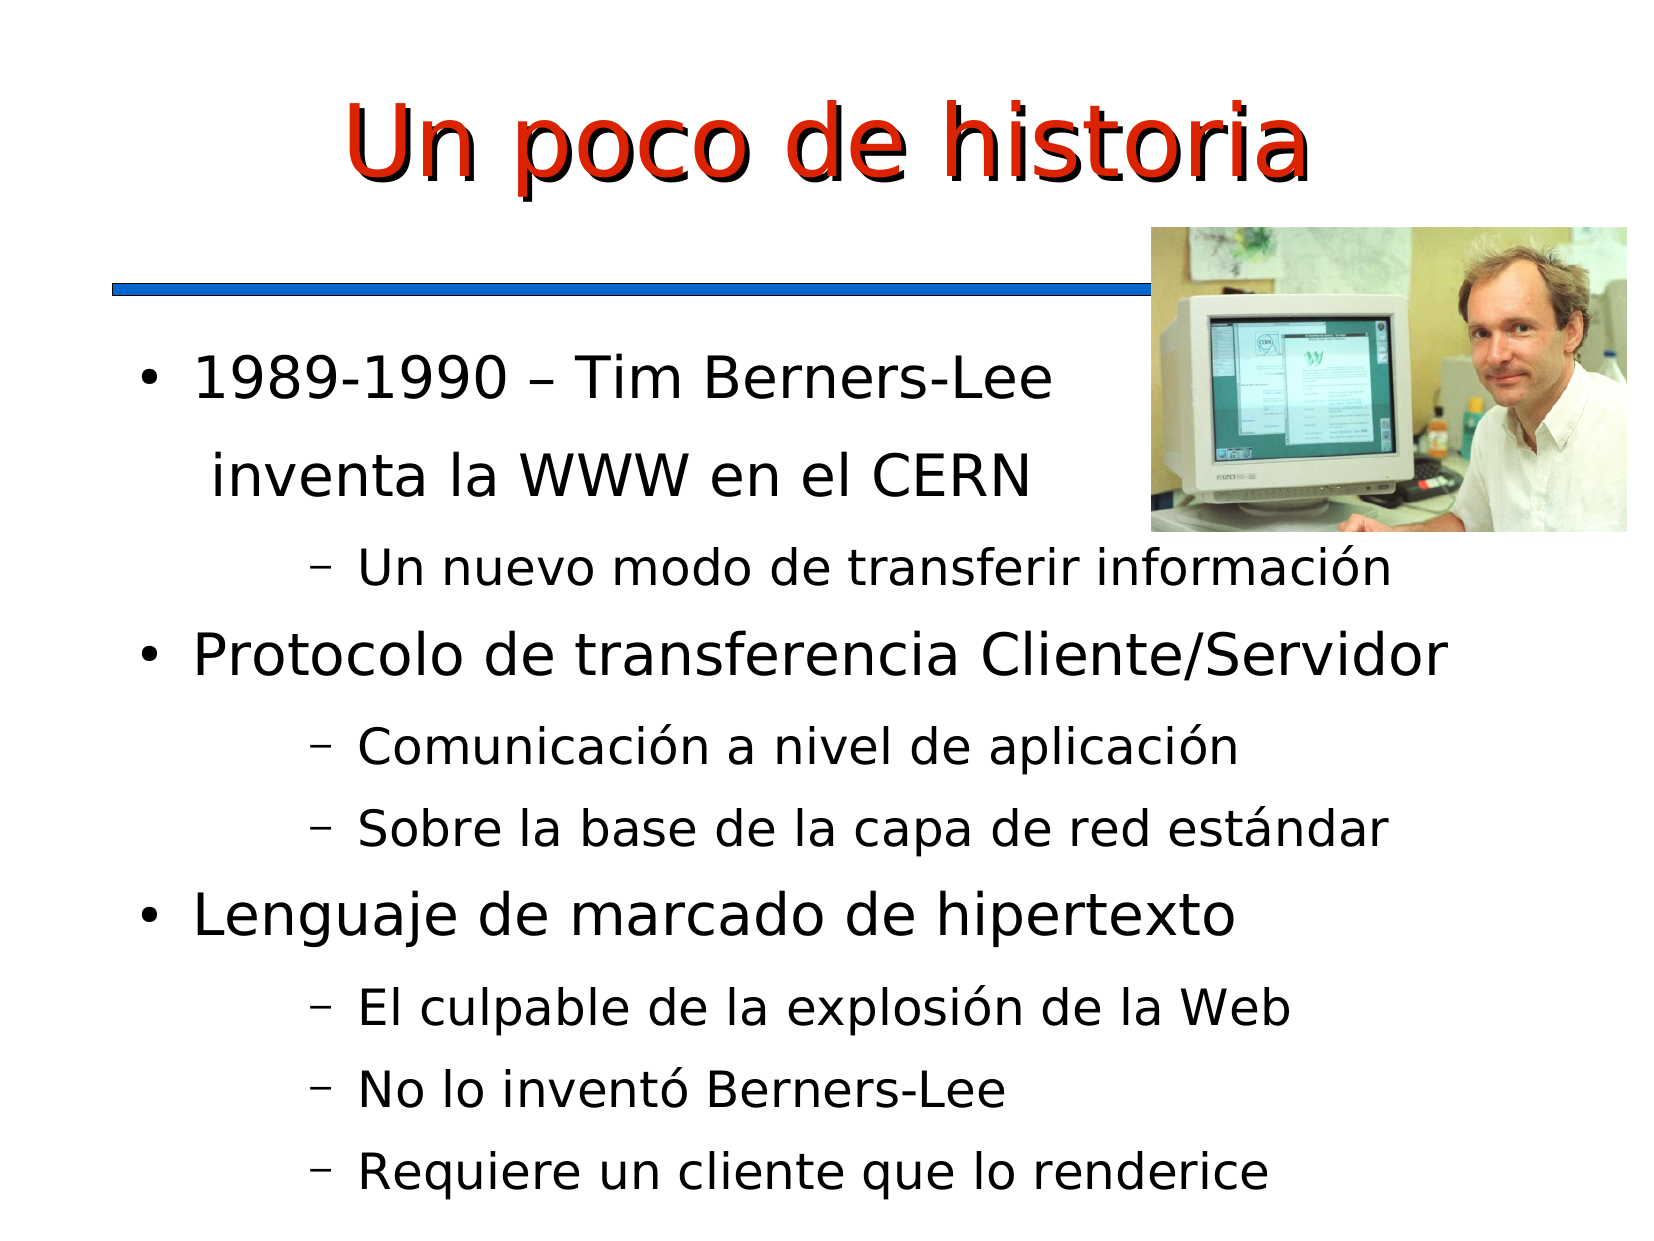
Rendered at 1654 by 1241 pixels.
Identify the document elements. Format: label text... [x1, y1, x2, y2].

title Un poco de historia [121, 37, 1534, 246]
list 1989-1990 – Tim Berners-Lee inventa la WWW en el CERN Un nuevo modo de transferir información Protocolo de transferencia Cliente/Servidor Comunicación a nivel de aplicación Sobre la base de la capa de red estándar Lenguaje de marcado de hipertexto El culpable de la explosión de la Web No lo inventó Berners-Lee Requiere un cliente que lo renderice [121, 344, 1534, 1202]
picture [1151, 227, 1627, 532]
